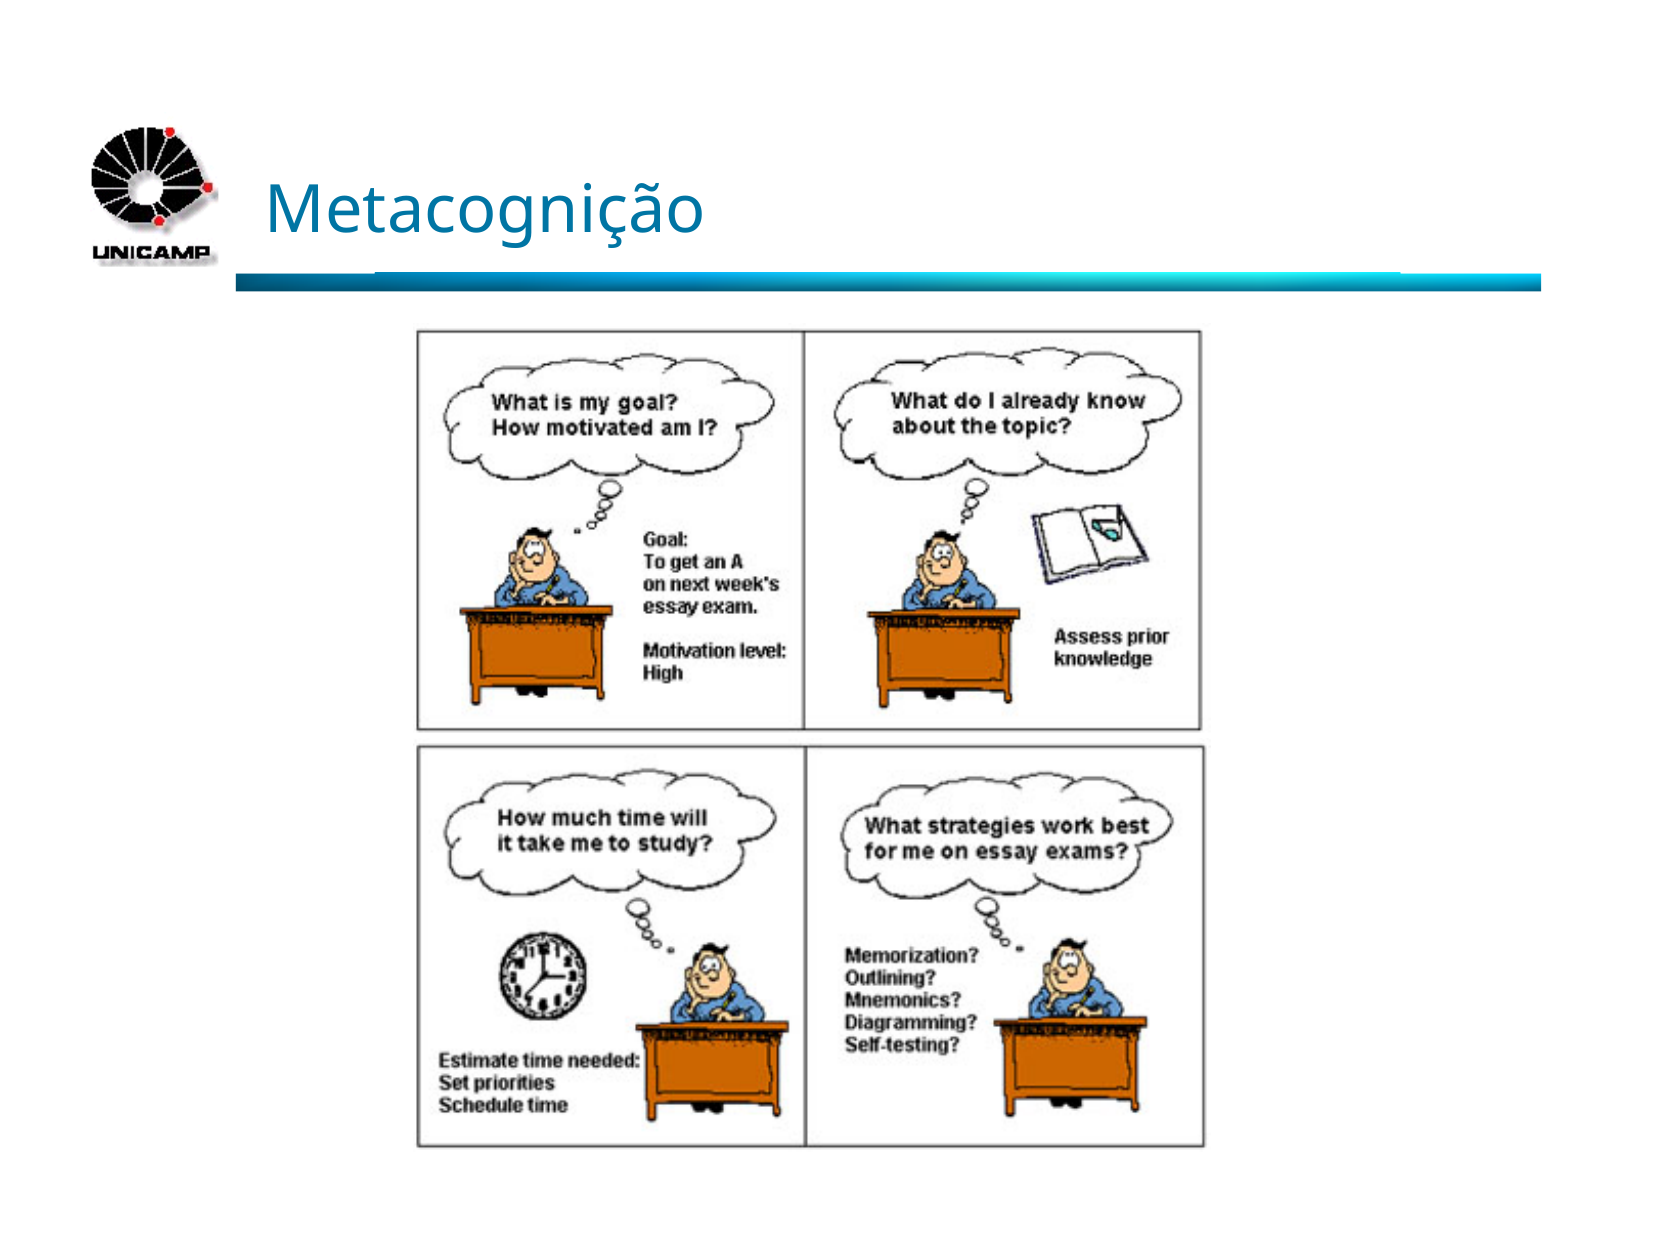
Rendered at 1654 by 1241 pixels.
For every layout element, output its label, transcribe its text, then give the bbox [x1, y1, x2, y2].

title Metacognição [264, 42, 1534, 250]
picture [413, 323, 1211, 1152]
picture [125, 272, 1654, 295]
